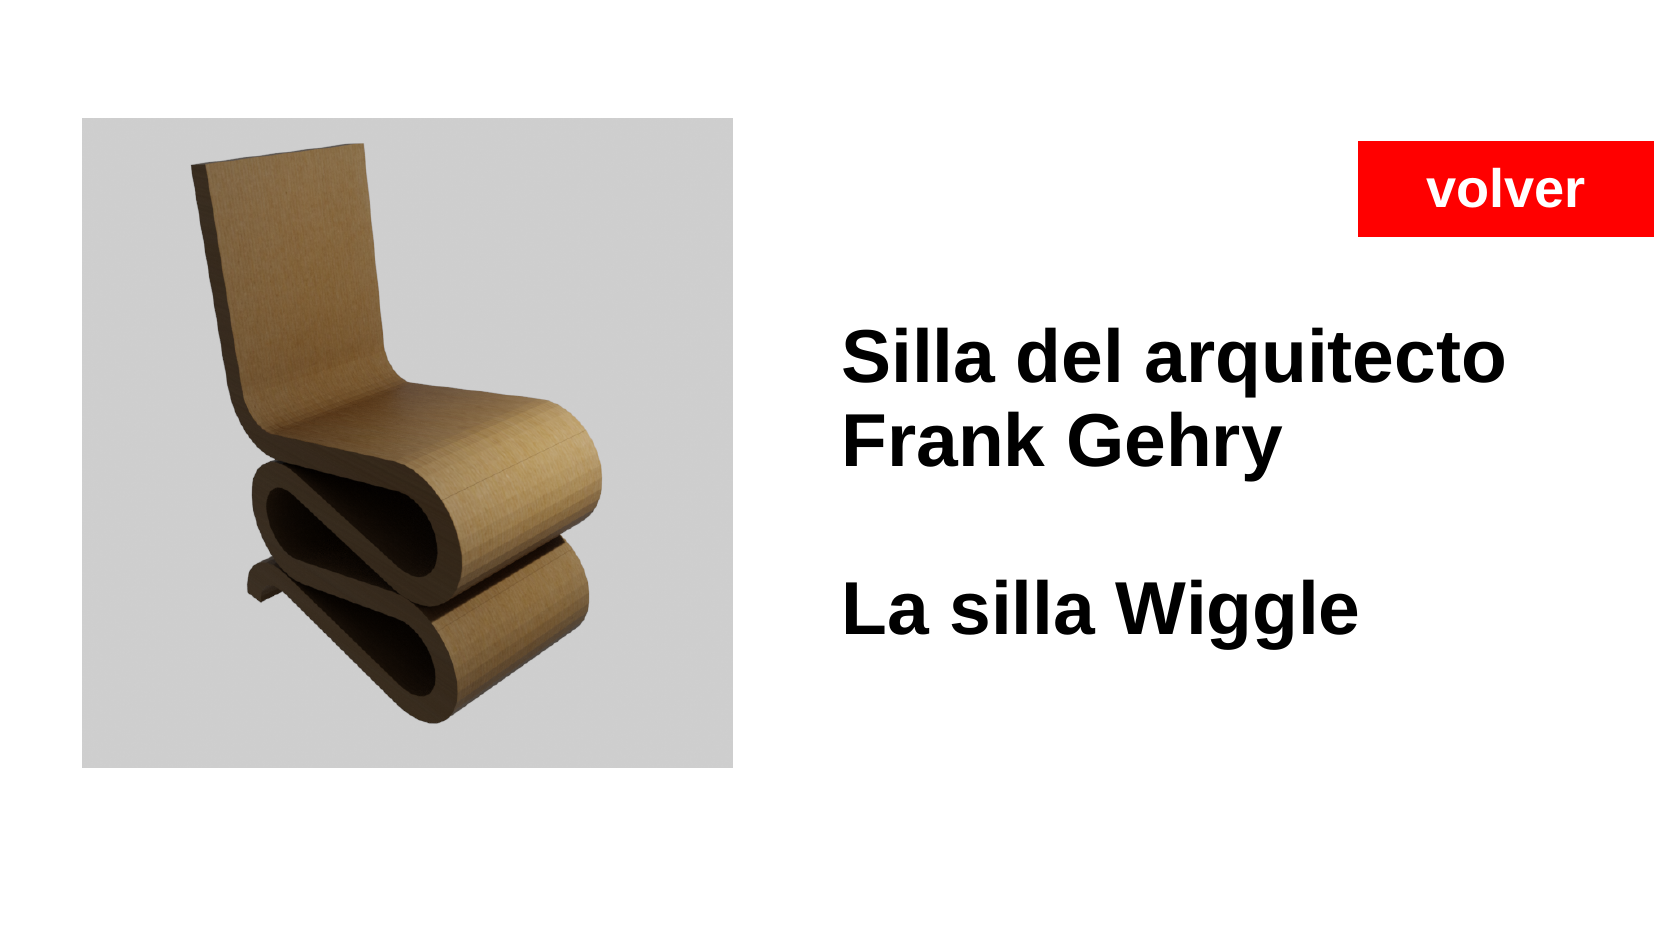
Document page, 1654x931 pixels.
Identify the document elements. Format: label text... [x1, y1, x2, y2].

text_box volver [1358, 141, 1654, 237]
text_box Silla del arquitecto Frank Gehry La silla Wiggle [826, 307, 1560, 742]
picture [82, 118, 733, 768]
